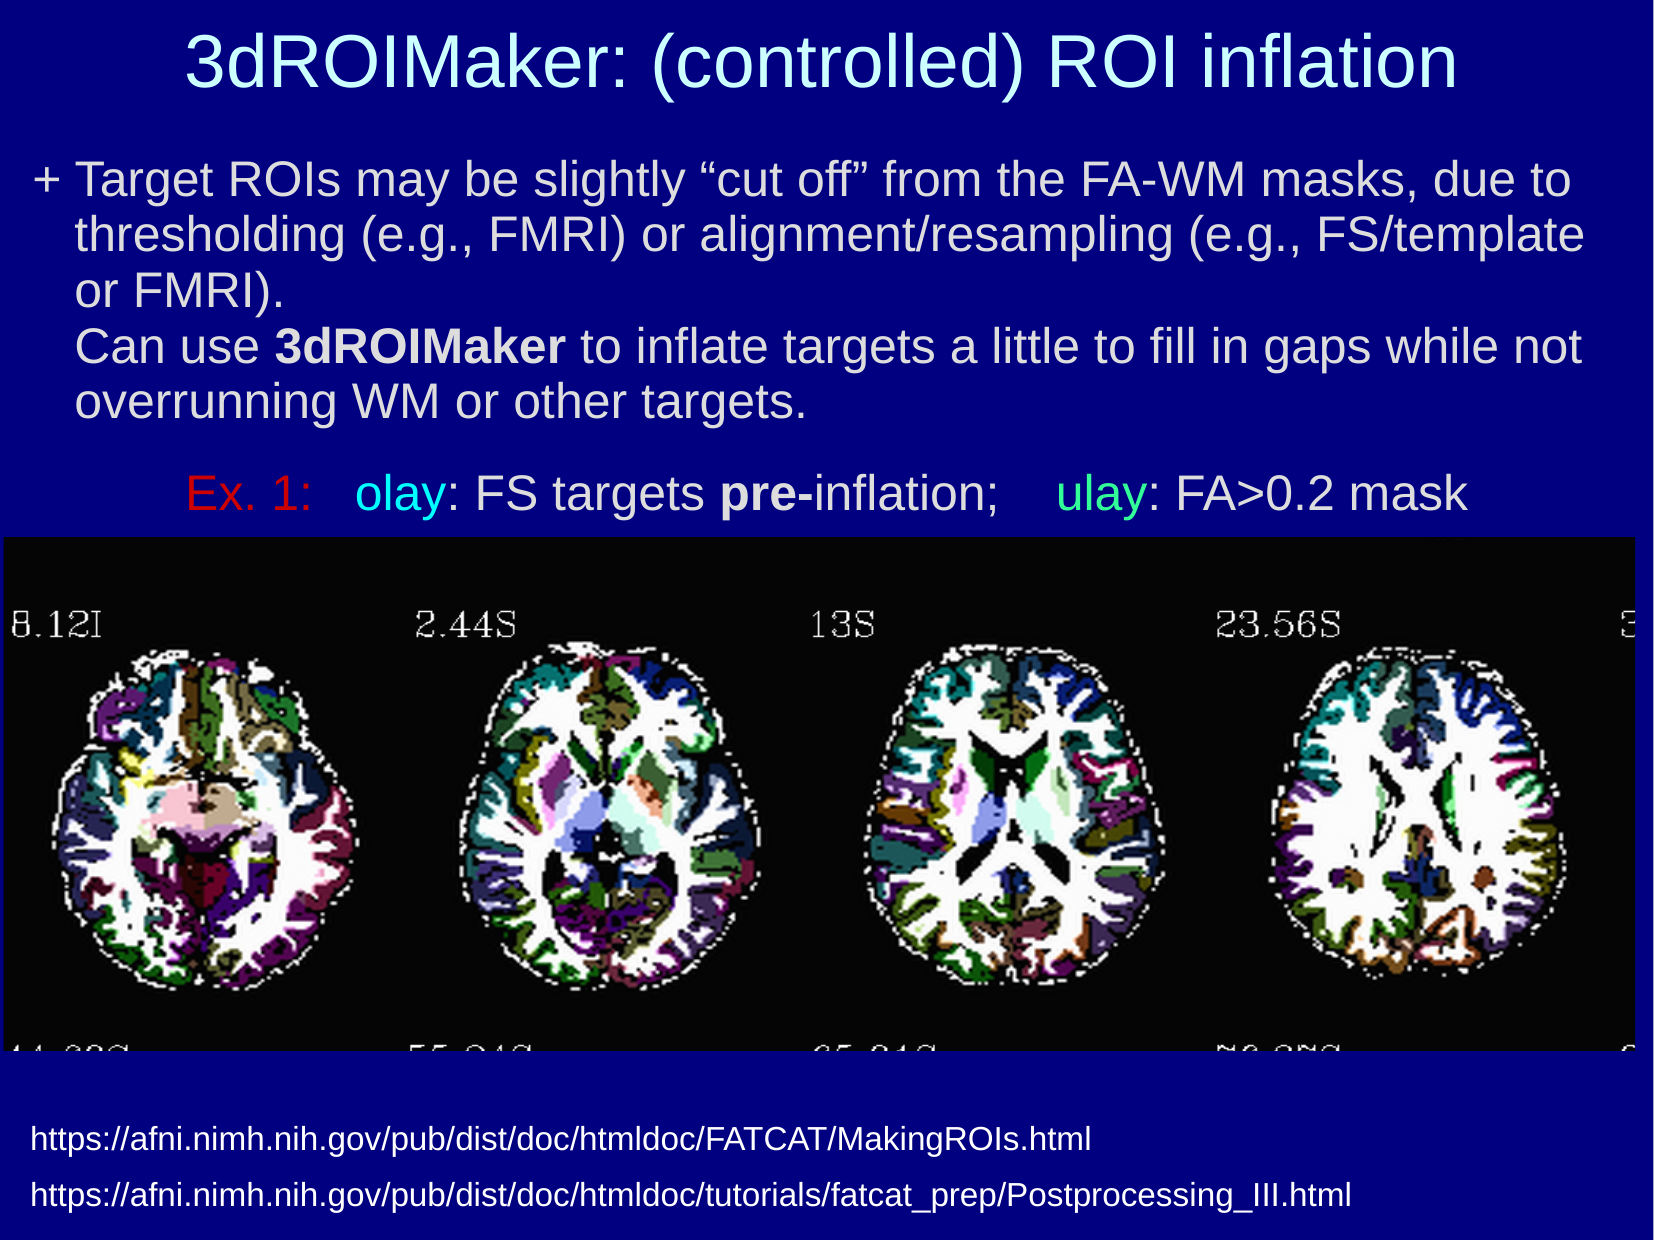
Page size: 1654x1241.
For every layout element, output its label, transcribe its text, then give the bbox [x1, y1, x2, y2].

text_box https://afni.nimh.nih.gov/pub/dist/doc/htmldoc/tutorials/fatcat_prep/Postprocessing_III.html [15, 1169, 1382, 1227]
title 3dROIMaker: (controlled) ROI inflation [29, 7, 1616, 116]
picture [3, 537, 1636, 1051]
text_box Ex. 1: olay: FS targets pre-inflation; ulay: FA>0.2 mask [170, 457, 1484, 538]
text_box + Target ROIs may be slightly “cut off” from the FA-WM masks, due to thresholding (e.g., FMRI) or alignment/resampling (e.g., FS/template or FMRI). Can use 3dROIMaker to inflate targets a little to fill in gaps while not overrunning WM or other targets. [17, 143, 1616, 437]
text_box https://afni.nimh.nih.gov/pub/dist/doc/htmldoc/FATCAT/MakingROIs.html [15, 1113, 1241, 1171]
